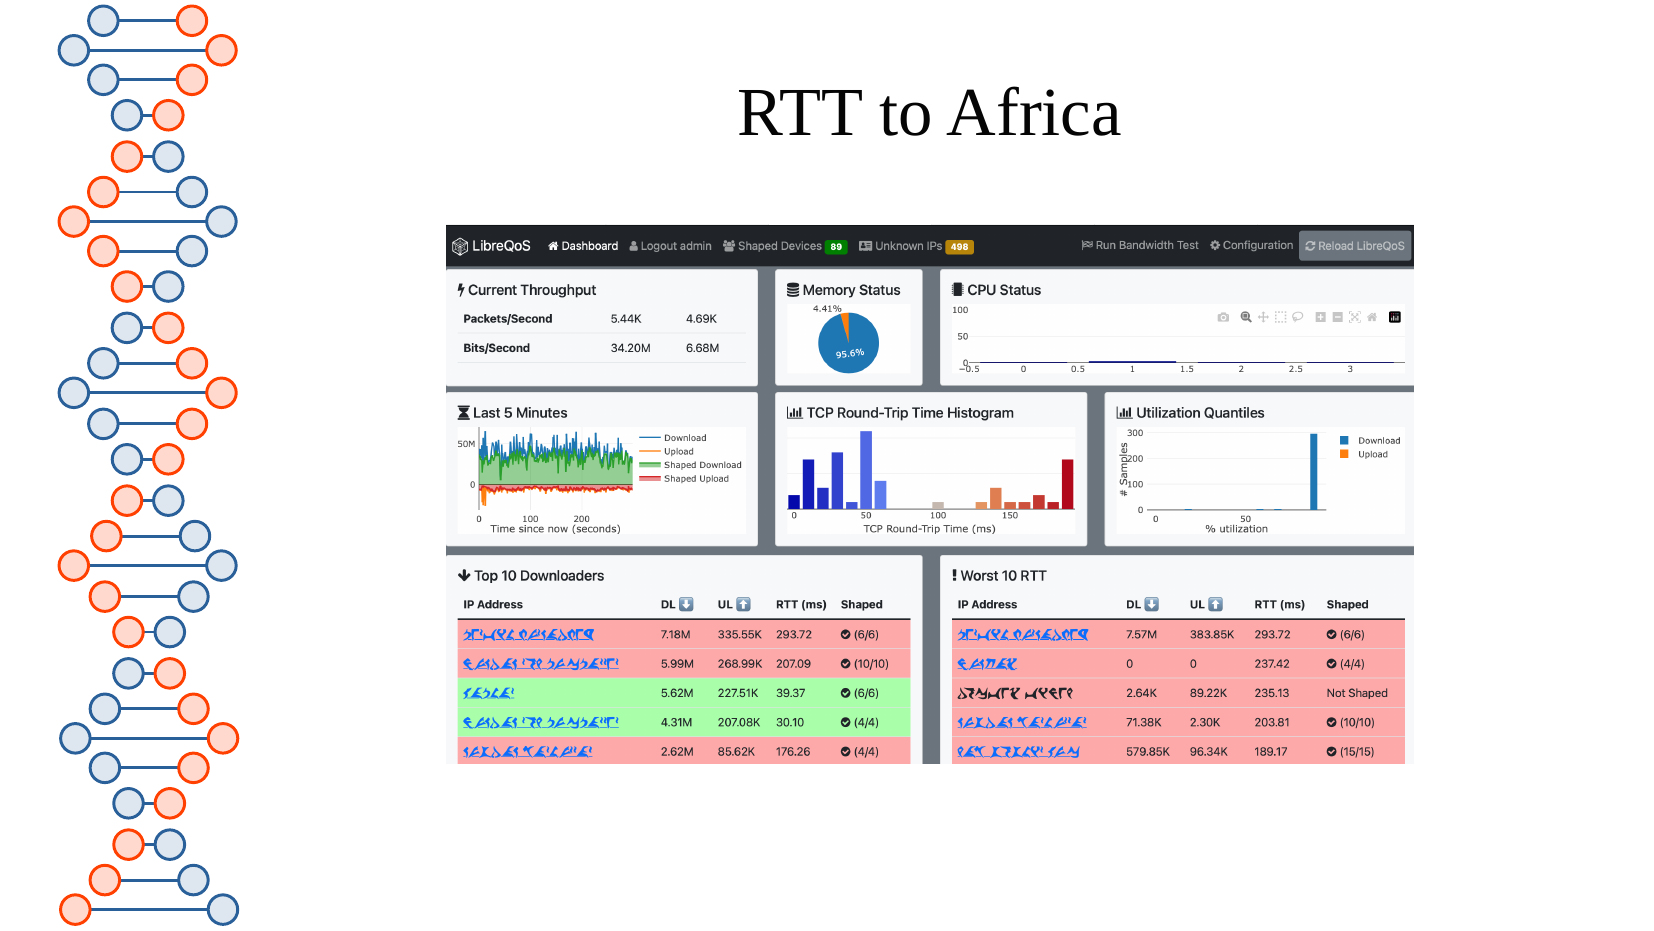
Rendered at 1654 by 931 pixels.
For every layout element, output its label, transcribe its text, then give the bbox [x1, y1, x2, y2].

picture [446, 224, 1414, 764]
title RTT to Africa [265, 35, 1595, 189]
